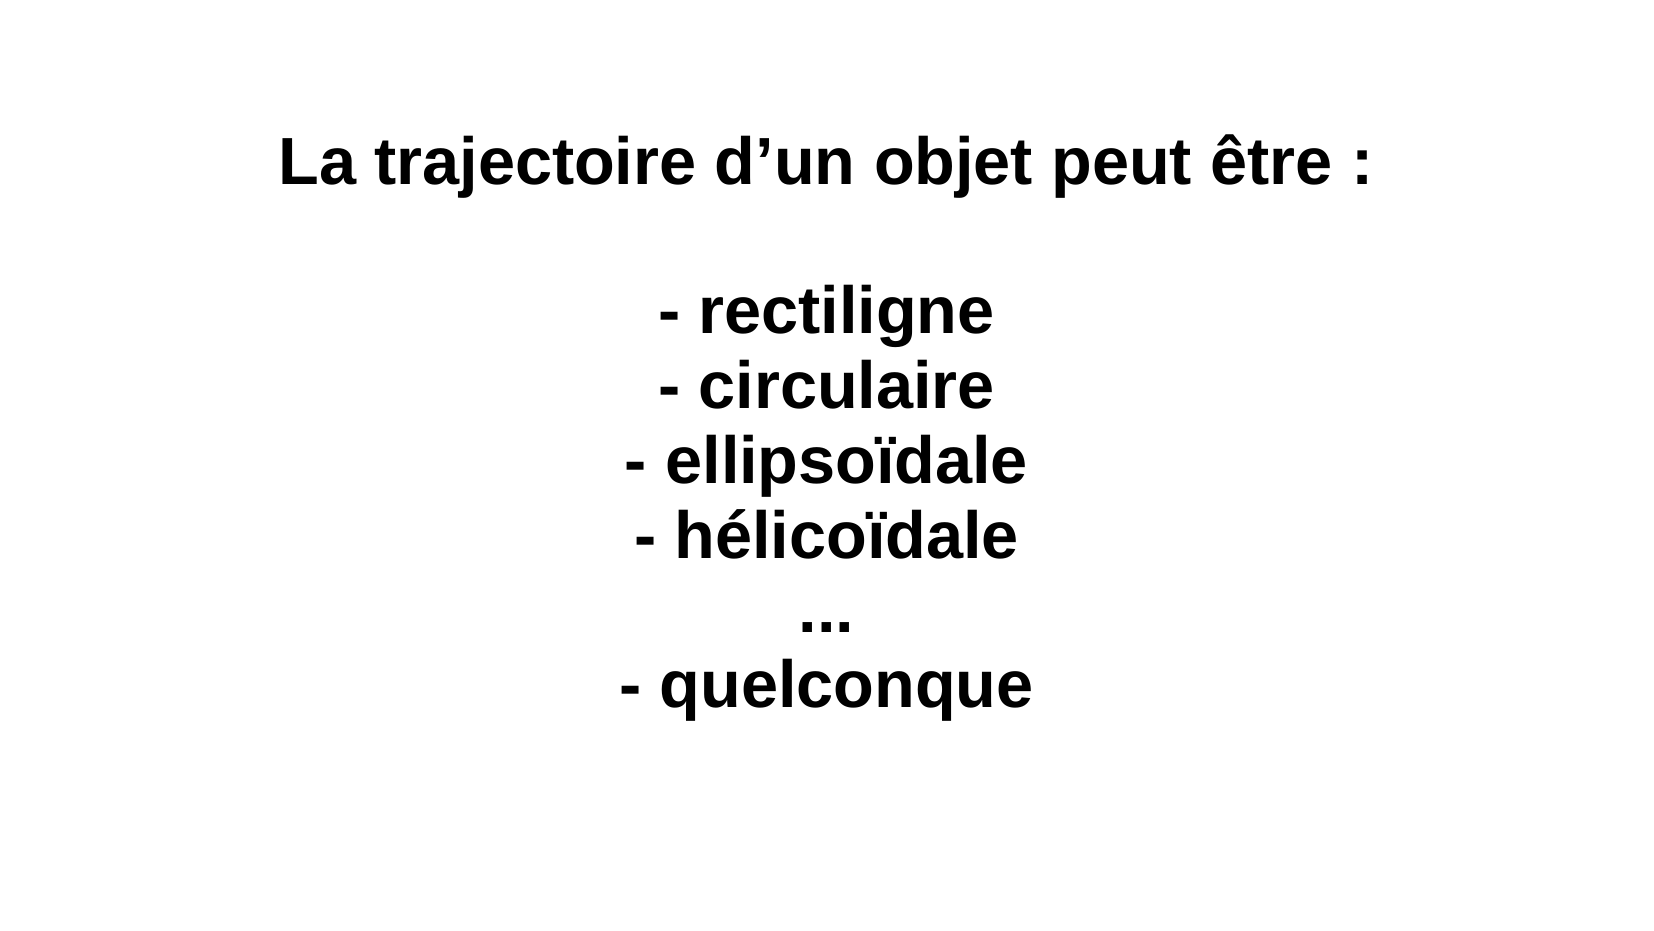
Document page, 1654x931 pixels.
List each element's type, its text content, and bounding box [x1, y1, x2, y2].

subtitle La trajectoire d’un objet peut être : - rectiligne - circulaire - ellipsoïdale - hélicoïdale ... - quelconque [82, 88, 1571, 758]
